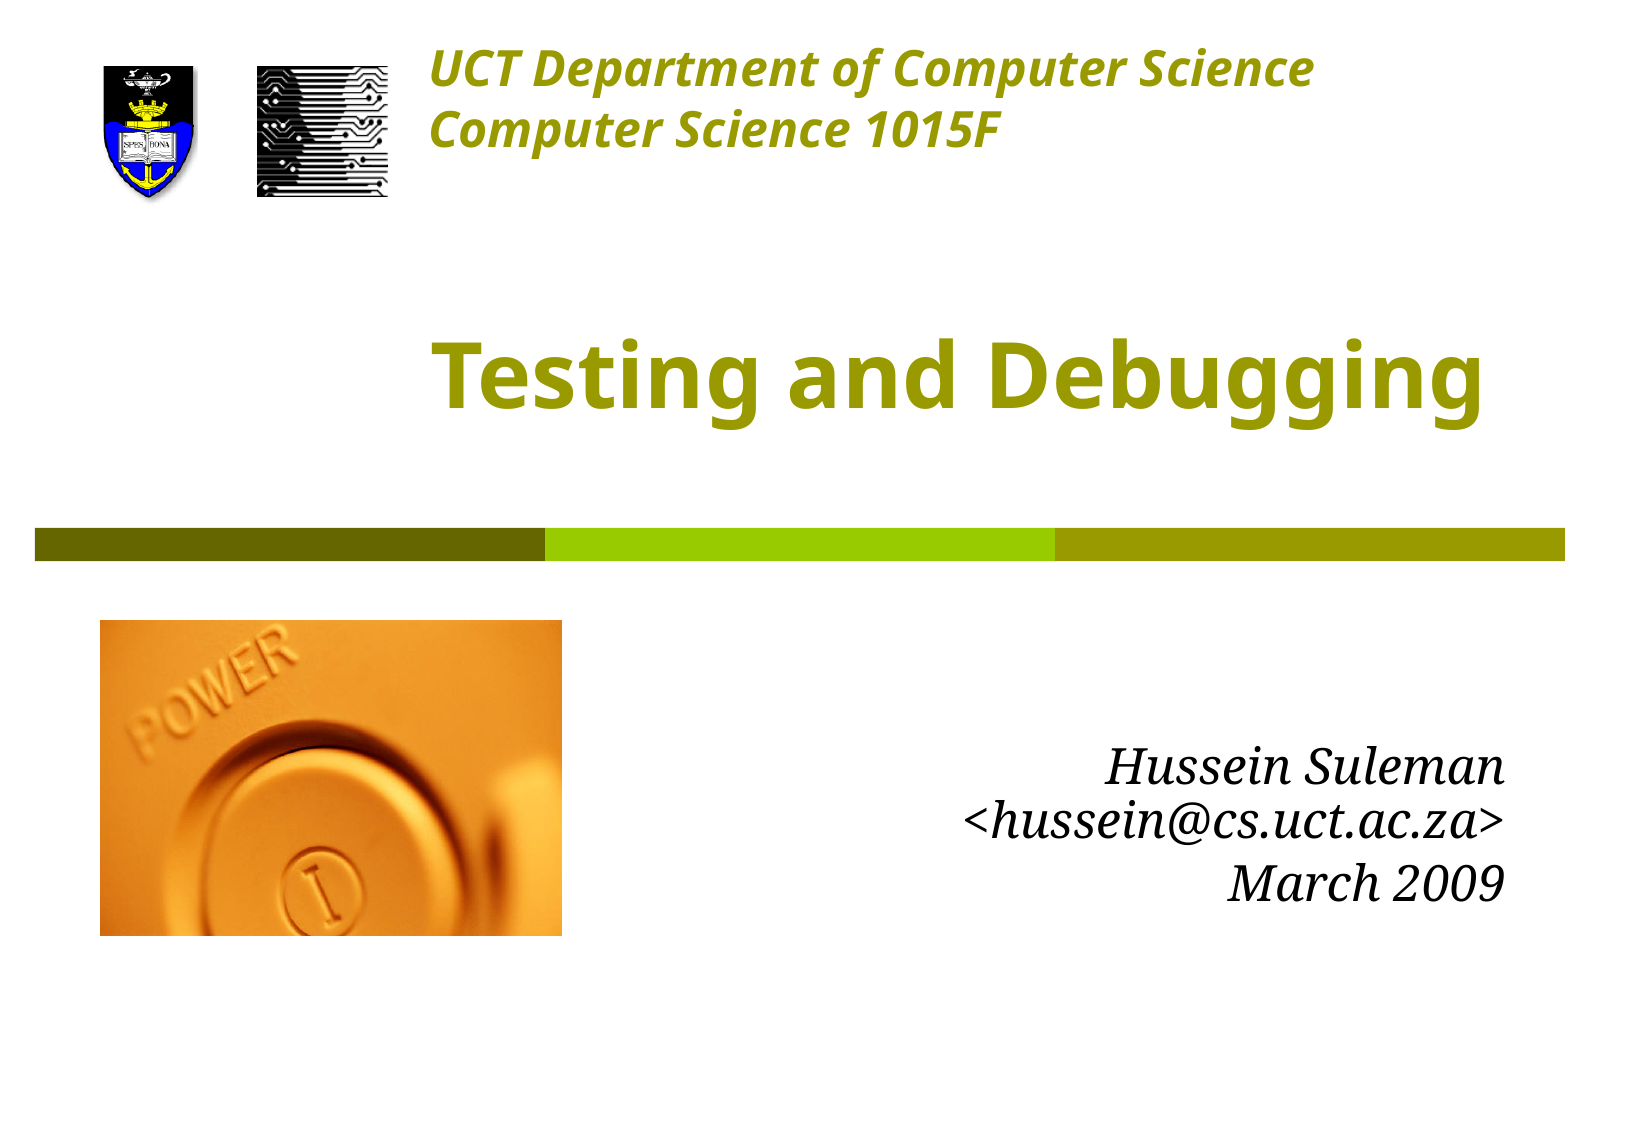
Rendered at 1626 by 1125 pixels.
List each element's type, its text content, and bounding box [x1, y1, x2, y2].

picture [103, 66, 198, 209]
text_box UCT Department of Computer Science Computer Science 1015F [413, 59, 1489, 165]
picture [100, 620, 562, 936]
picture [257, 66, 388, 197]
title Testing and Debugging [121, 309, 1503, 443]
subtitle Hussein Suleman <hussein@cs.uct.ac.za> March 2009 [679, 679, 1506, 975]
